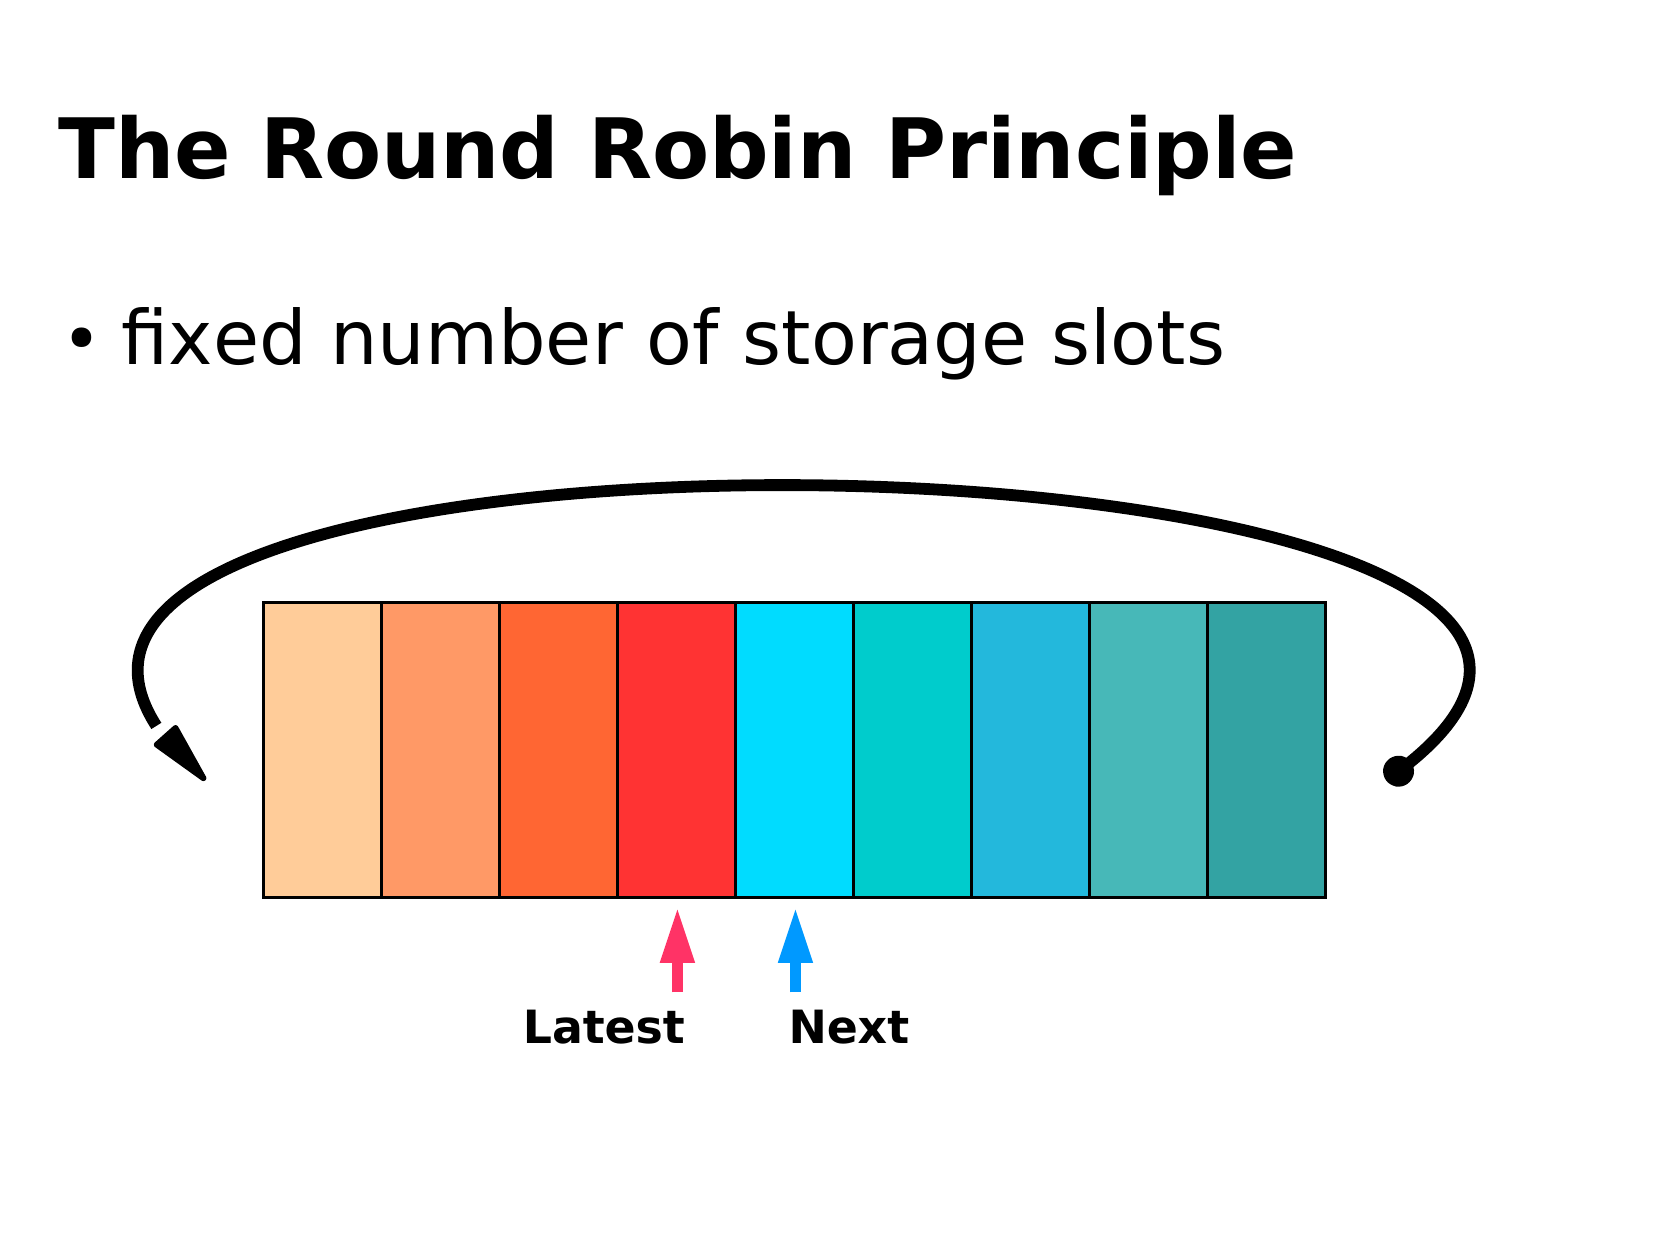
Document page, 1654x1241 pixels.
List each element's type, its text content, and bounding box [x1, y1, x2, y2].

title The Round Robin Principle [59, 75, 1607, 225]
text_box Next [772, 992, 926, 1064]
list fixed number of storage slots [50, 295, 1571, 1099]
text_box [263, 602, 1326, 898]
text_box Latest [506, 992, 702, 1064]
